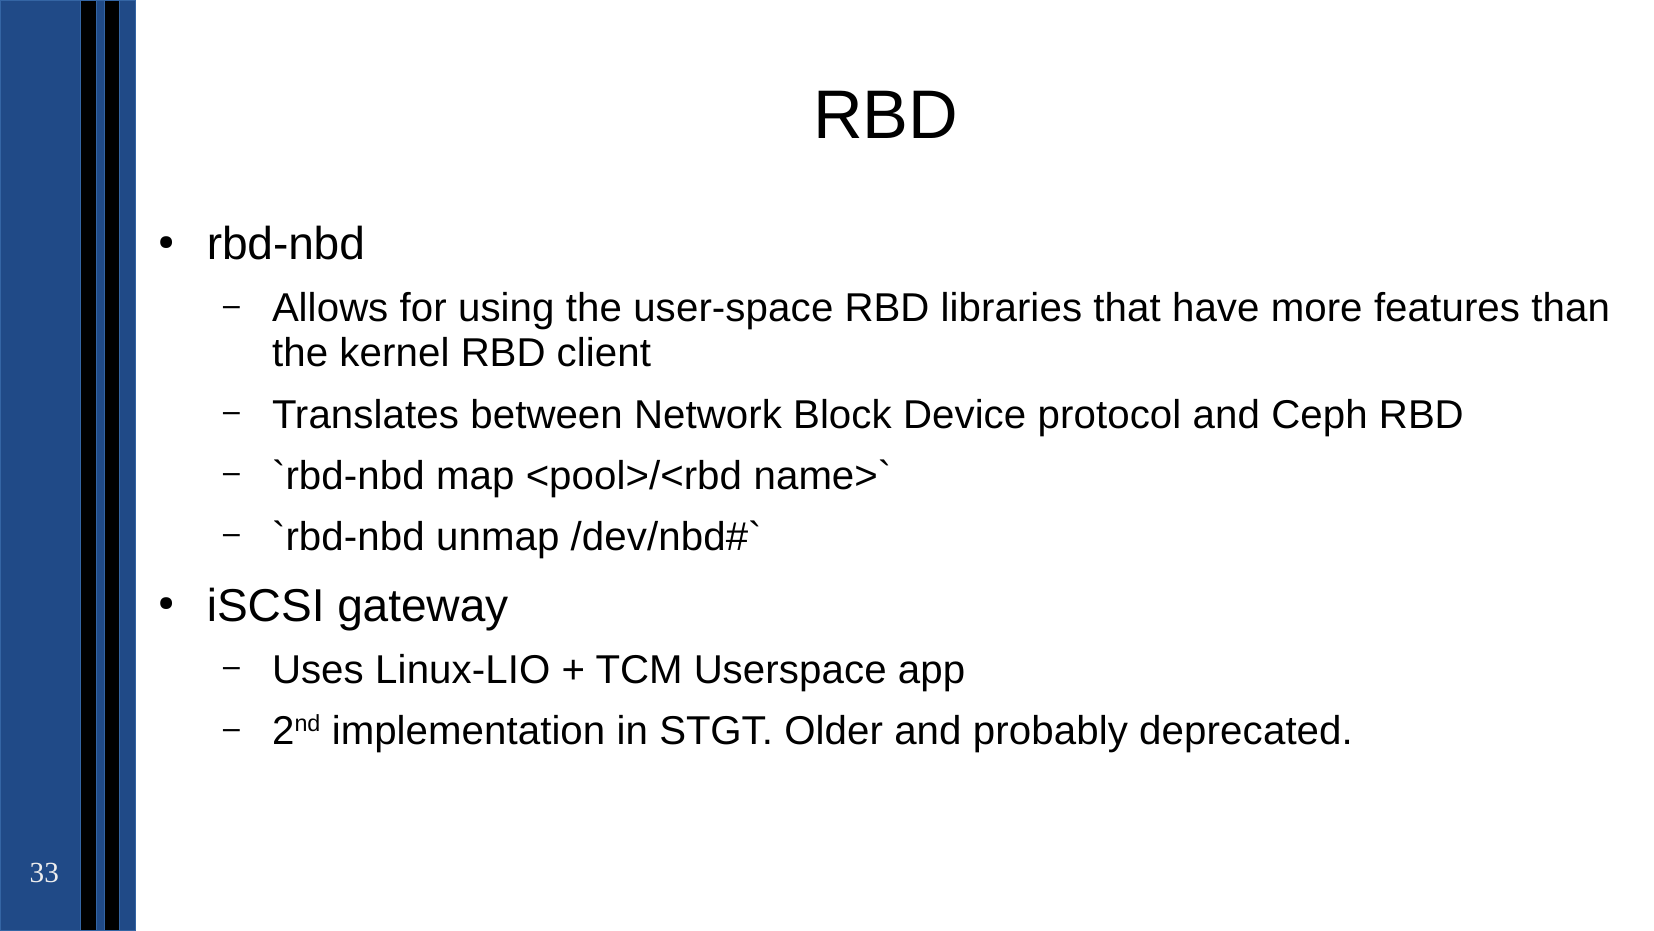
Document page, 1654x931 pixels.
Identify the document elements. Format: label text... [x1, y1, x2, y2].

title RBD [141, 37, 1630, 193]
list rbd-nbd Allows for using the user-space RBD libraries that have more features than the kernel RBD client Translates between Network Block Device protocol and Ceph RBD `rbd-nbd map <pool>/<rbd name>` `rbd-nbd unmap /dev/nbd#` iSCSI gateway Uses Linux-LIO + TCM Userspace app 2nd implementation in STGT. Older and probably deprecated. [141, 217, 1651, 758]
